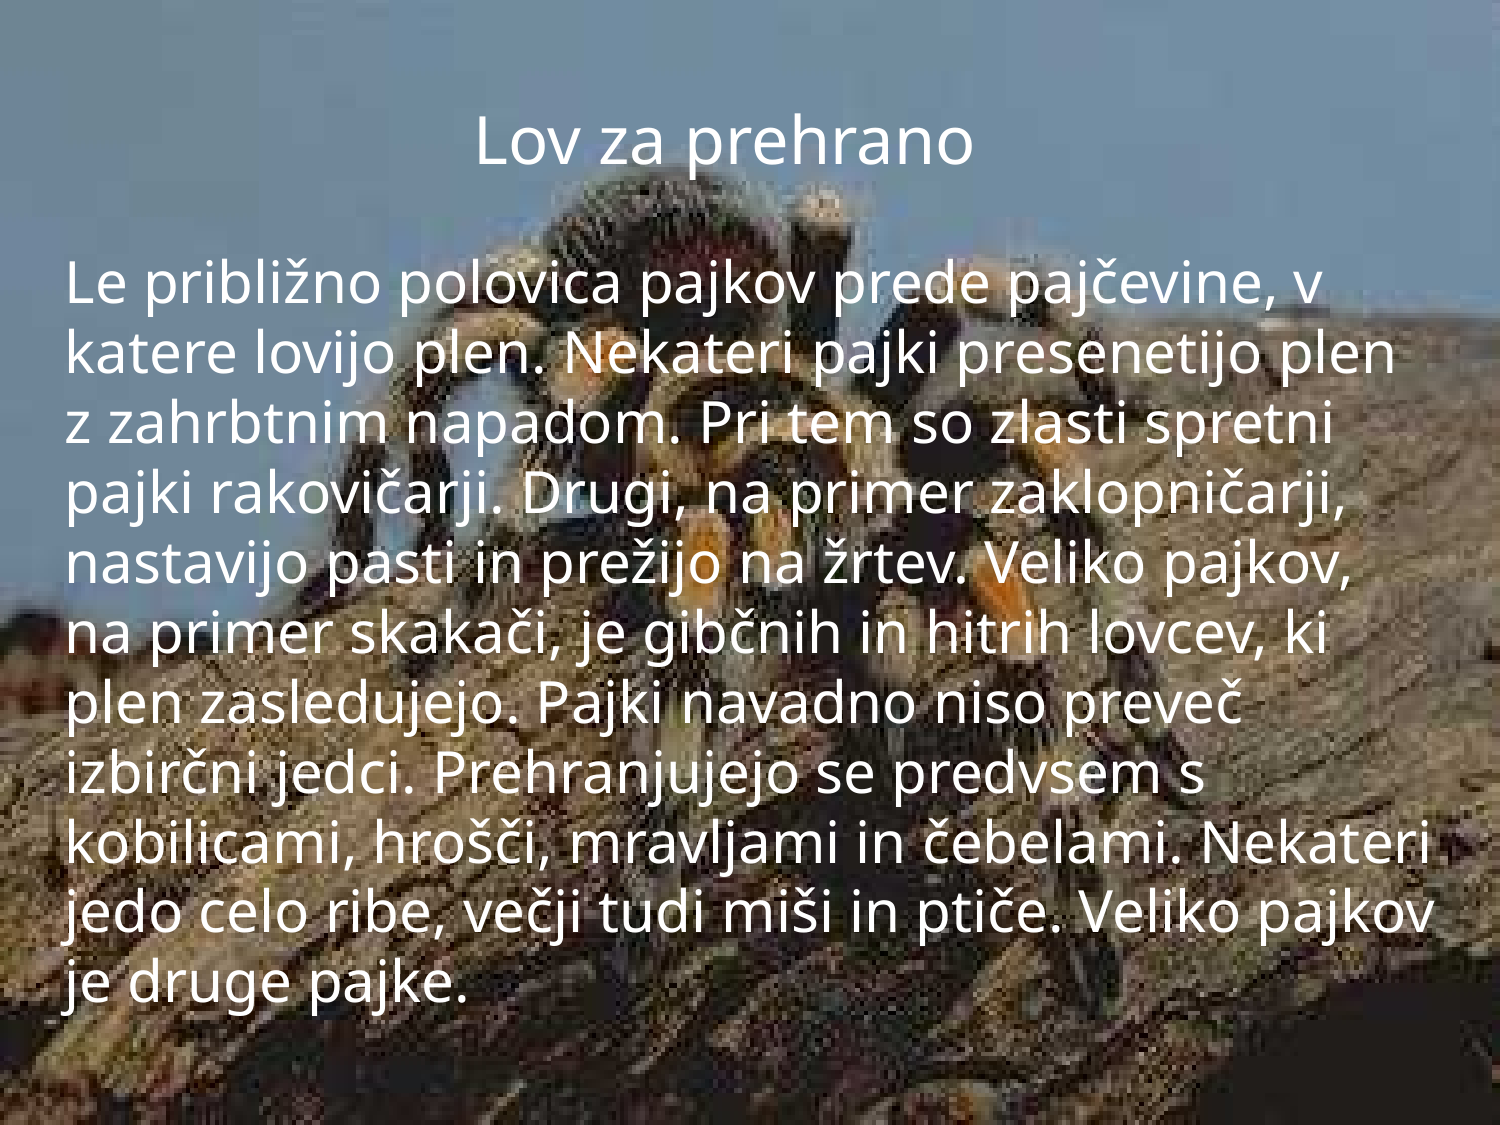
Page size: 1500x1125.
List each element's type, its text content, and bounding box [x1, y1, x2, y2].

picture [0, 0, 1500, 1125]
title Lov za prehrano [87, 75, 1363, 200]
text_box Le približno polovica pajkov prede pajčevine, v katere lovijo plen. Nekateri pajki presenetijo plen z zahrbtnim napadom. Pri tem so zlasti spretni pajki rakovičarji. Drugi, na primer zaklopničarji, nastavijo pasti in prežijo na žrtev. Veliko pajkov, na primer skakači, je gibčnih in hitrih lovcev, ki plen zasledujejo. Pajki navadno niso preveč izbirčni jedci. Prehranjujejo se predvsem s kobilicami, hrošči, mravljami in čebelami. Nekateri jedo celo ribe, večji tudi miši in ptiče. Veliko pajkov je druge pajke. [50, 237, 1450, 1093]
